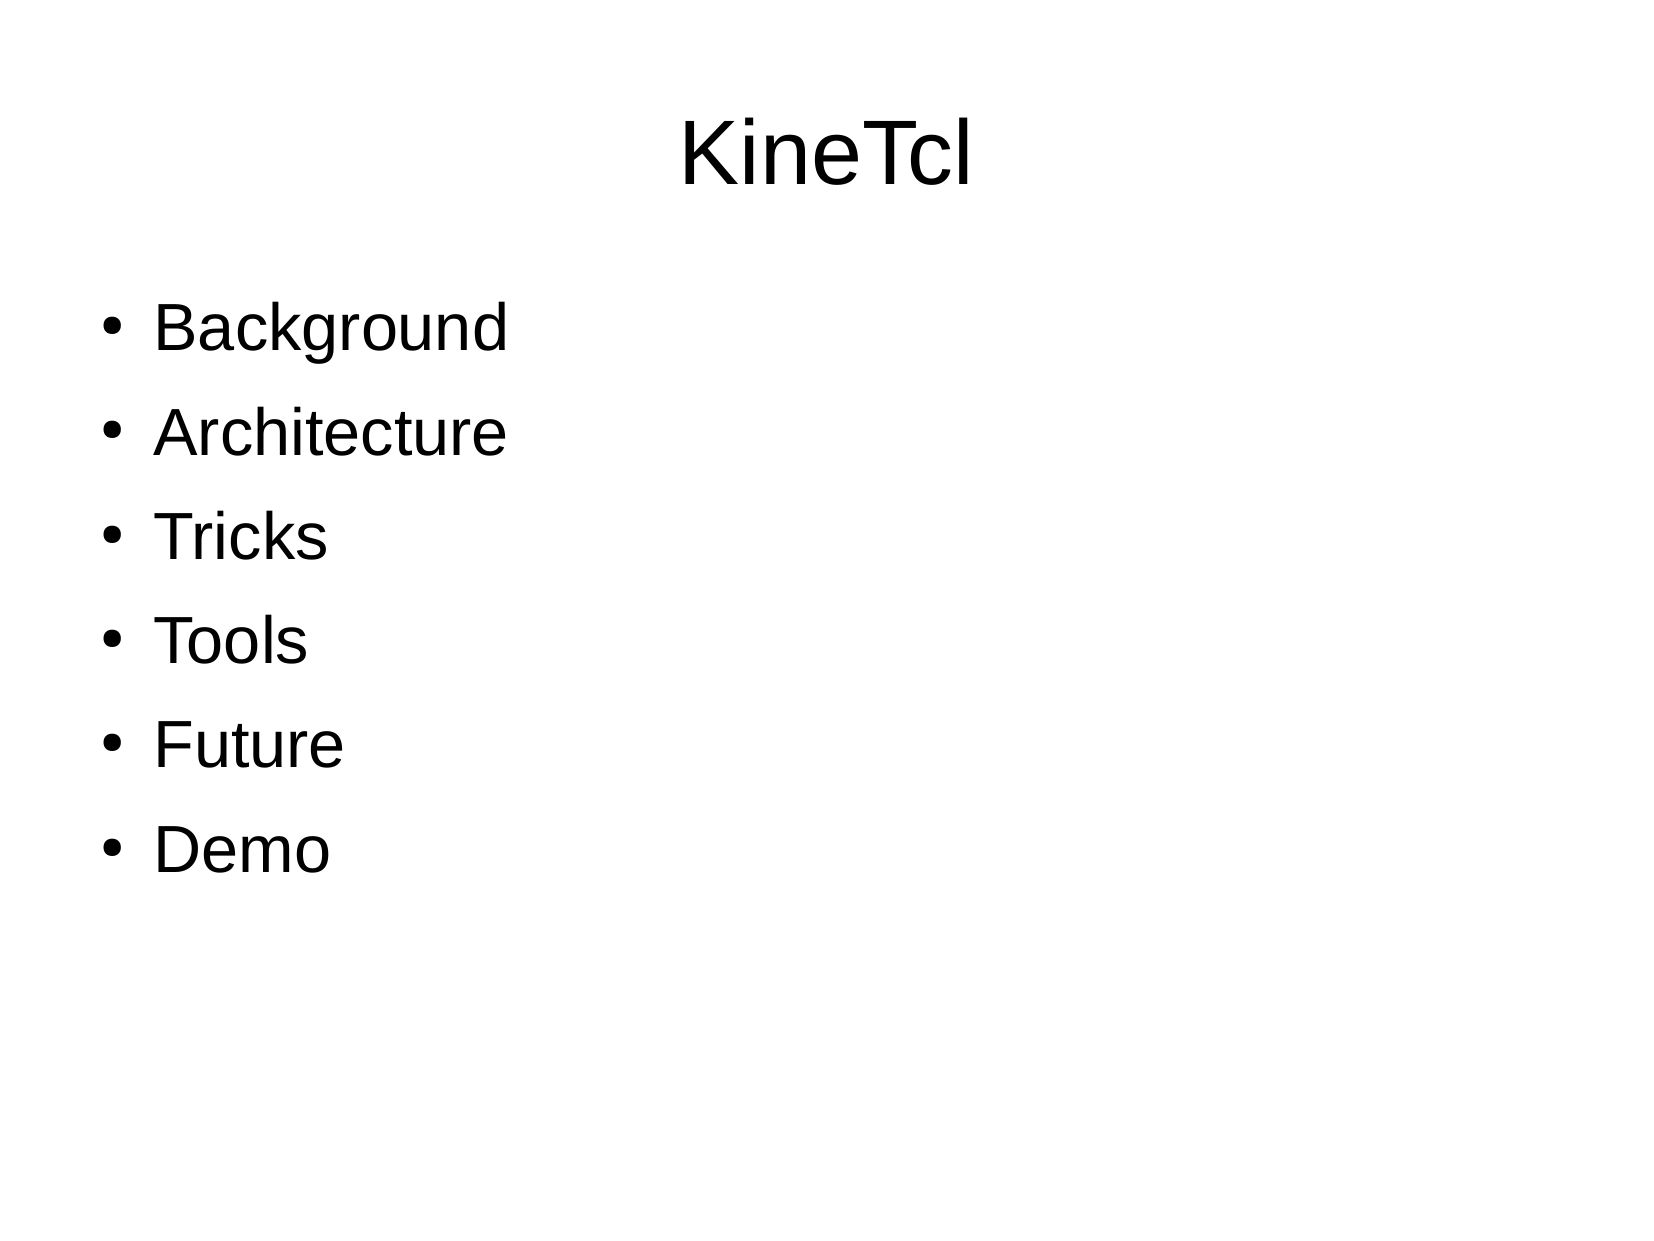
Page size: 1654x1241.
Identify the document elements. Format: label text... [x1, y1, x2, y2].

list Background Architecture Tricks Tools Future Demo [82, 290, 1571, 1094]
title KineTcl [82, 56, 1571, 250]
